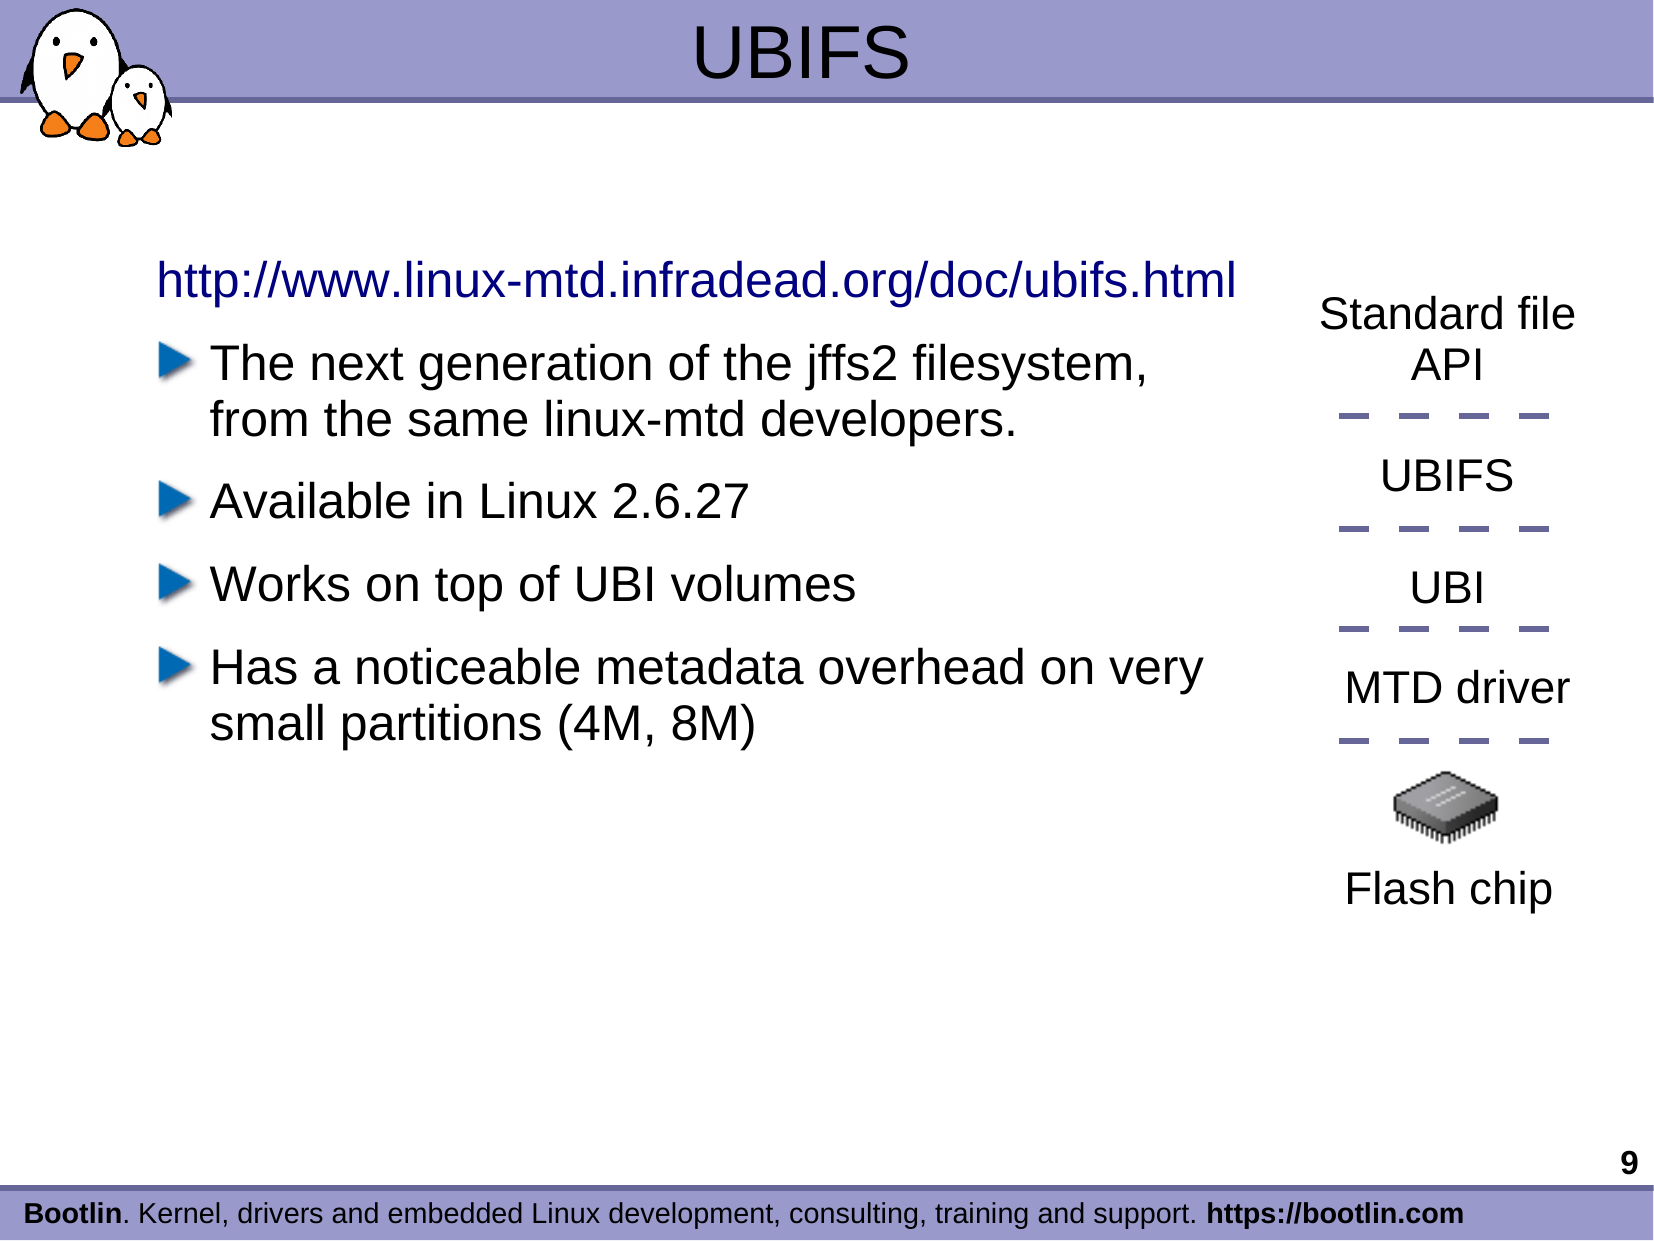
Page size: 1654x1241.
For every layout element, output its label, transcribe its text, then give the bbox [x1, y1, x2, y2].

text_box Standard file API [1318, 288, 1577, 403]
list http://www.linux-mtd.infradead.org/doc/ubifs.html The next generation of the jffs2 filesystem, from the same linux-mtd developers. Available in Linux 2.6.27 Works on top of UBI volumes Has a noticeable metadata overhead on very small partitions (4M, 8M) [138, 251, 1283, 1006]
text_box MTD driver [1344, 662, 1571, 720]
text_box UBIFS [1379, 449, 1515, 507]
text_box Flash chip [1344, 863, 1554, 921]
picture [1387, 750, 1506, 863]
title UBIFS [75, 0, 1528, 106]
text_box UBI [1409, 562, 1486, 620]
picture [20, 8, 172, 147]
